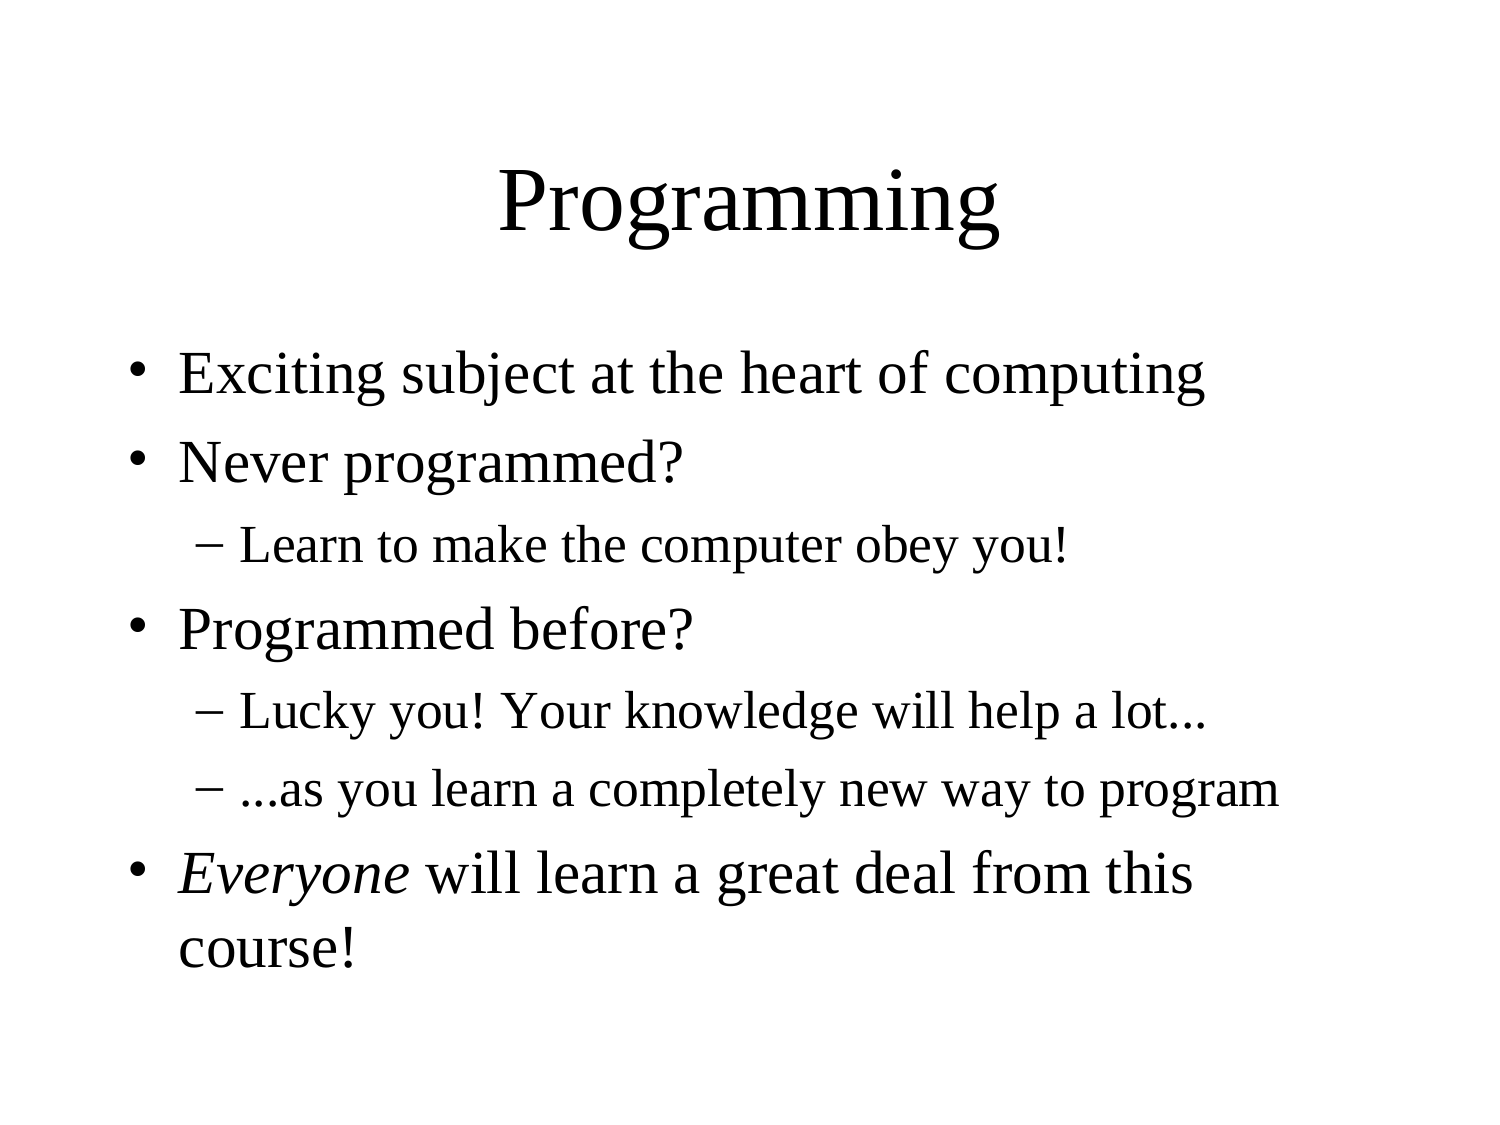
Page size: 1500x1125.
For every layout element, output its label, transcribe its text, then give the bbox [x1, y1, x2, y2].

list Exciting subject at the heart of computing Never programmed? Learn to make the computer obey you! Programmed before? Lucky you! Your knowledge will help a lot... ...as you learn a completely new way to program Everyone will learn a great deal from this course! [112, 324, 1388, 1000]
title Programming [112, 99, 1388, 288]
